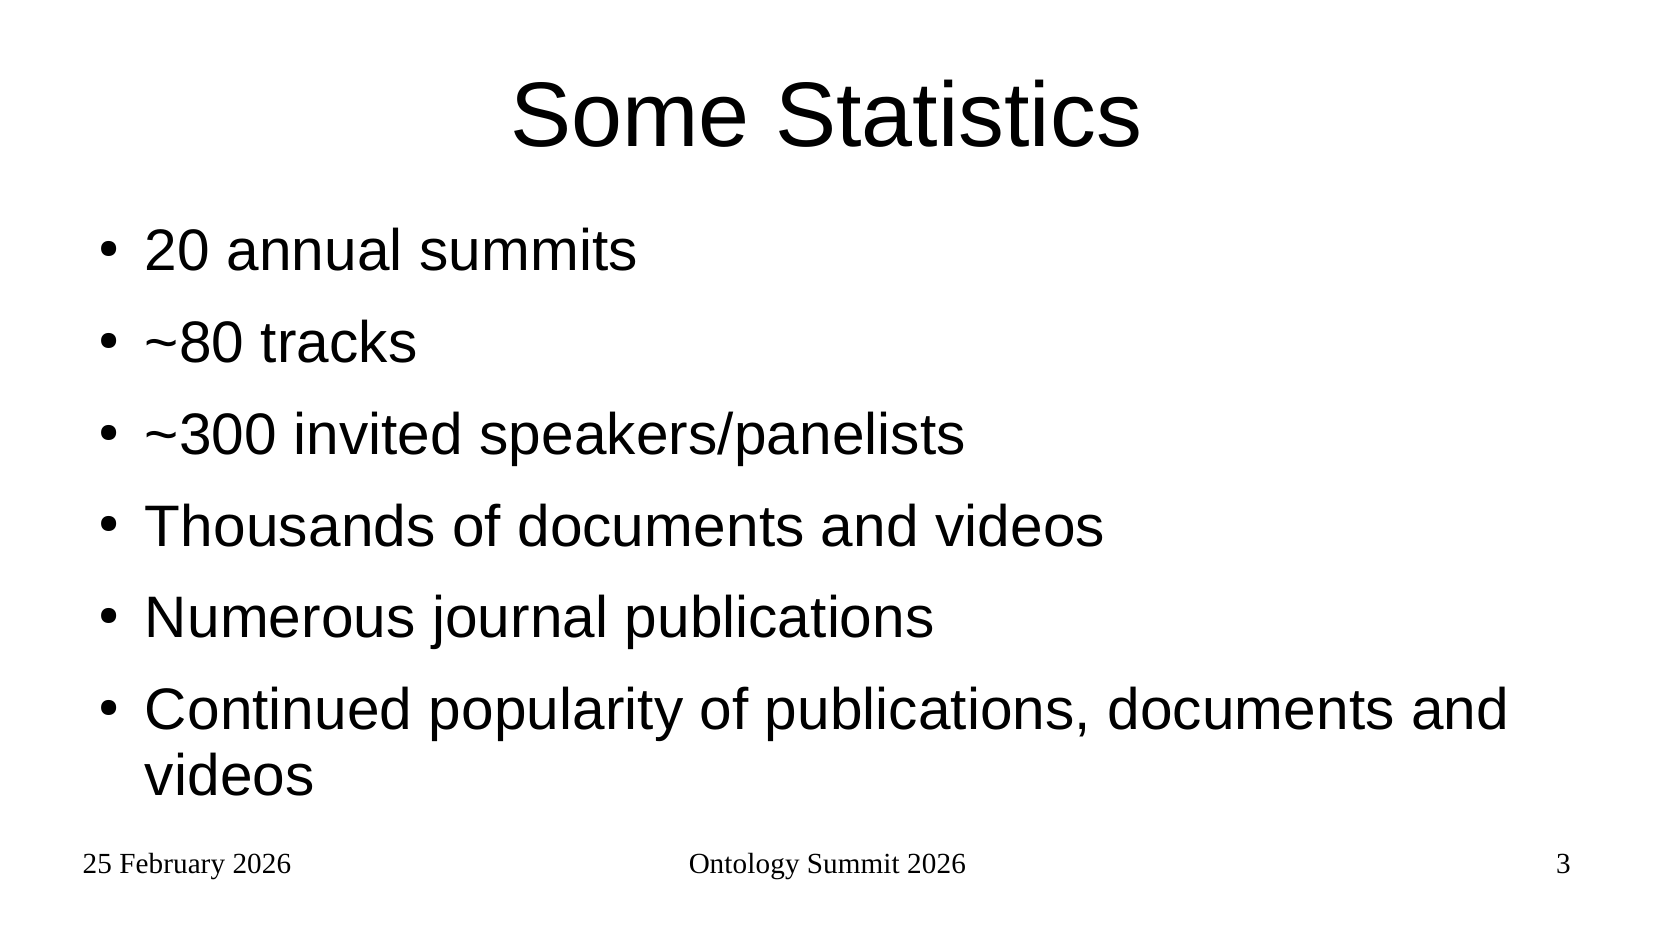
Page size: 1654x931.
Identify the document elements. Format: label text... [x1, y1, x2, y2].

list 20 annual summits ~80 tracks ~300 invited speakers/panelists Thousands of documents and videos Numerous journal publications Continued popularity of publications, documents and videos [82, 217, 1571, 811]
title Some Statistics [82, 37, 1571, 193]
